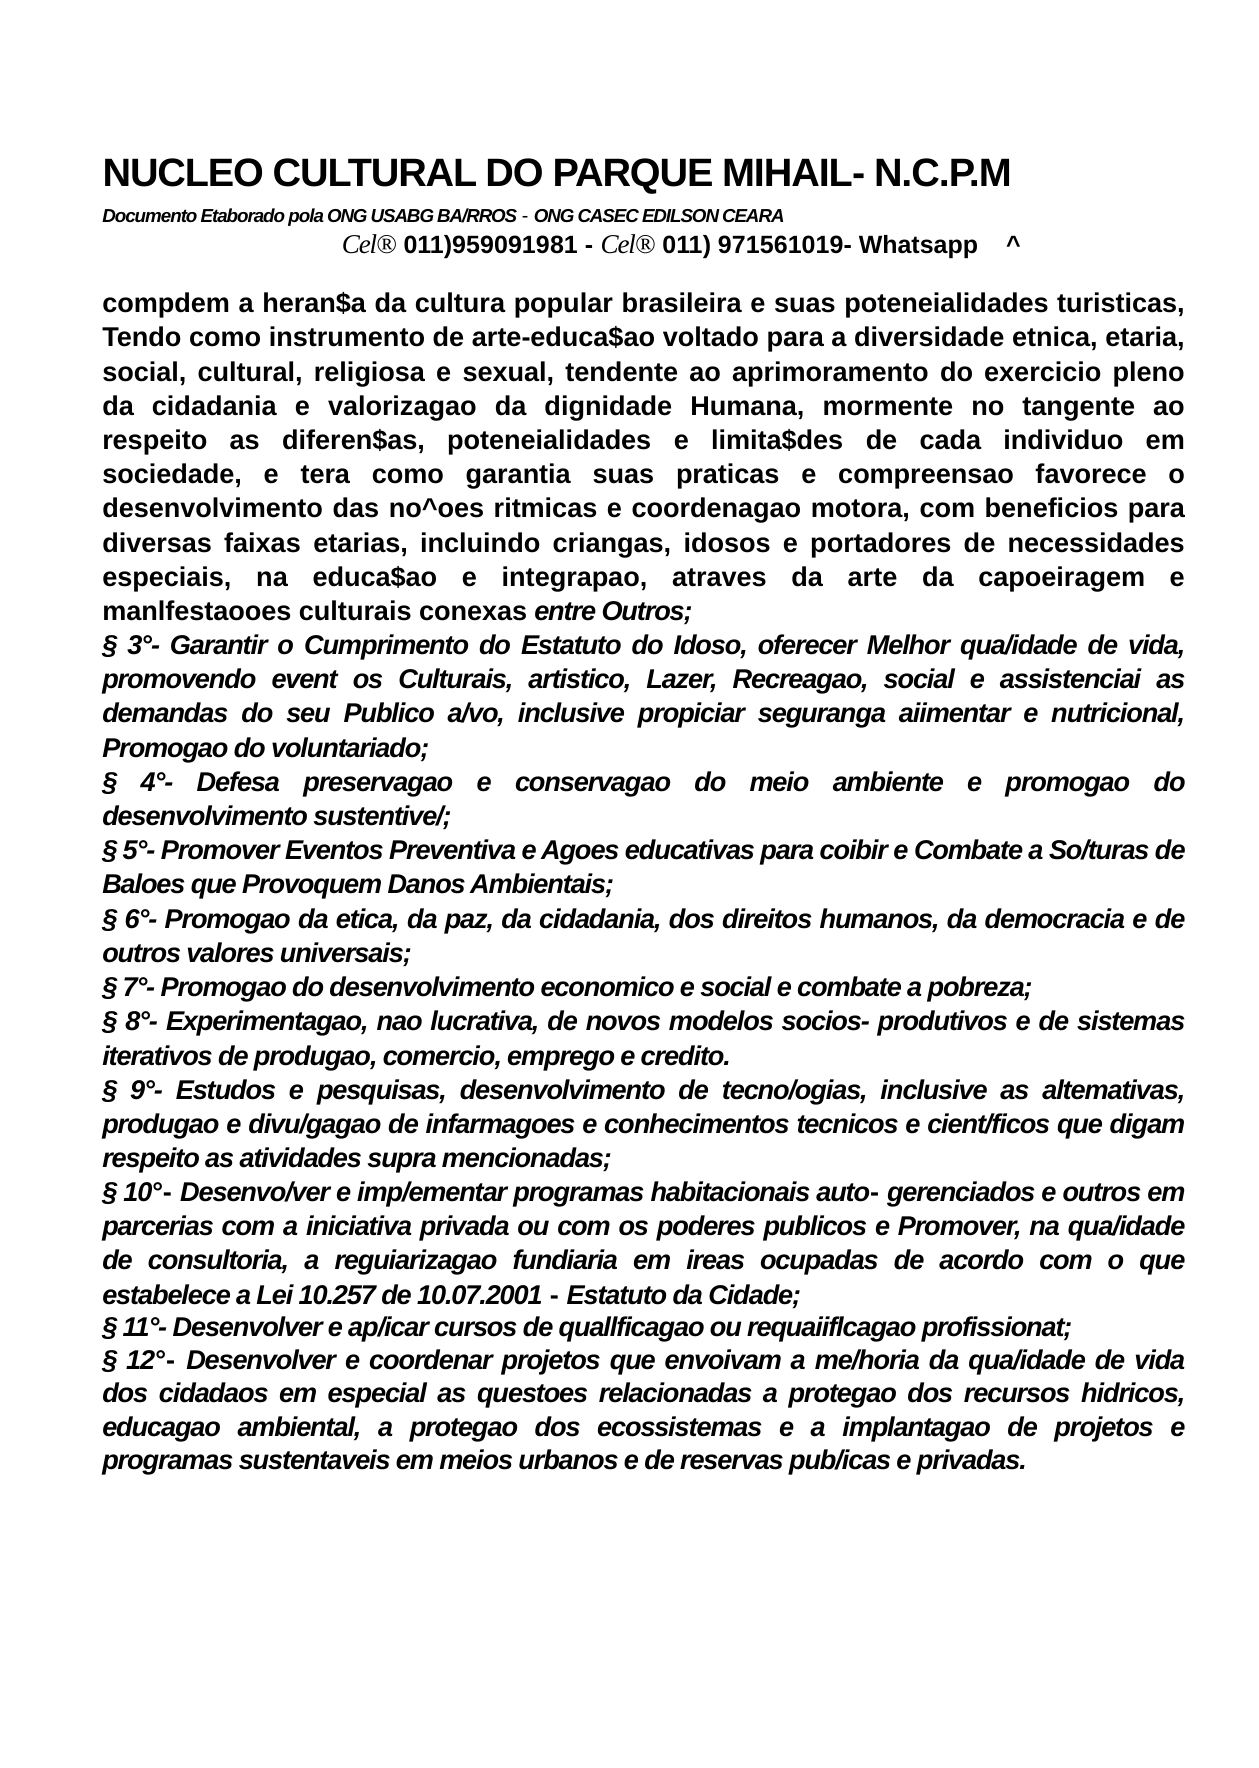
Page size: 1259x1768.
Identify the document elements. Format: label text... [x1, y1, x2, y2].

text_box NUCLEO CULTURAL DO PARQUE MIHAIL- N.C.P.M Documento Etaborado pola ONG USABG BA/RROS - ONG CASEC EDILSON CEARA Cel® 011)959091981 - Cel® 011) 971561019- Whatsapp ^ [102, 147, 1201, 271]
text_box compdem a heran$a da cultura popular brasileira e suas poteneialidades turisticas, Tendo como instrumento de arte-educa$ao voltado para a diversidade etnica, etaria, social, cultural, religiosa e sexual, tendente ao aprimoramento do exercicio pleno da cidadania e valorizagao da dignidade Humana, mormente no tangente ao respeito as diferen$as, poteneialidades e limita$des de cada individuo em sociedade, e tera como garantia suas praticas e compreensao favorece o desenvolvimento das no^oes ritmicas e coordenagao motora, com beneficios para diversas faixas etarias, incluindo criangas, idosos e portadores de necessidades especiais, na educa$ao e integrapao, atraves da arte da capoeiragem e manlfestaooes culturais conexas entre Outros; § 3°- Garantir o Cumprimento do Estatuto do Idoso, oferecer Melhor qua/idade de vida, promovendo event os Culturais, artistico, Lazer, Recreagao, social e assistenciai as demandas do seu Publico a/vo, inclusive propiciar seguranga aiimentar e nutricional, Promogao do voluntariado; § 4°- Defesa preservagao e conservagao do meio ambiente e promogao do desenvolvimento sustentive/; § 5°- Promover Eventos Preventiva e Agoes educativas para coibir e Combate a So/turas de Baloes que Provoquem Danos Ambientais; § 6°- Promogao da etica, da paz, da cidadania, dos direitos humanos, da democracia e de outros valores universais; § 7°- Promogao do desenvolvimento economico e social e combate a pobreza; § 8°- Experimentagao, nao lucrativa, de novos modelos socios- produtivos e de sistemas iterativos de produgao, comercio, emprego e credito. § 9°- Estudos e pesquisas, desenvolvimento de tecno/ogias, inclusive as altemativas, produgao e divu/gagao de infarmagoes e conhecimentos tecnicos e cient/ficos que digam respeito as atividades supra mencionadas; § 10°- Desenvo/ver e imp/ementar programas habitacionais auto- gerenciados e outros em parcerias com a iniciativa privada ou com os poderes publicos e Promover, na qua/idade de consultoria, a reguiarizagao fundiaria em ireas ocupadas de acordo com o que estabelece a Lei 10.257 de 10.07.2001 - Estatuto da Cidade; § 11°- Desenvolver e ap/icar cursos de quallficagao ou requaiiflcagao profissionat; § 12°- Desenvolver e coordenar projetos que envoivam a me/horia da qua/idade de vida dos cidadaos em especial as questoes relacionadas a protegao dos recursos hidricos, educagao ambiental, a protegao dos ecossistemas e a implantagao de projetos e programas sustentaveis em meios urbanos e de reservas pub/icas e privadas. [102, 284, 1201, 1614]
